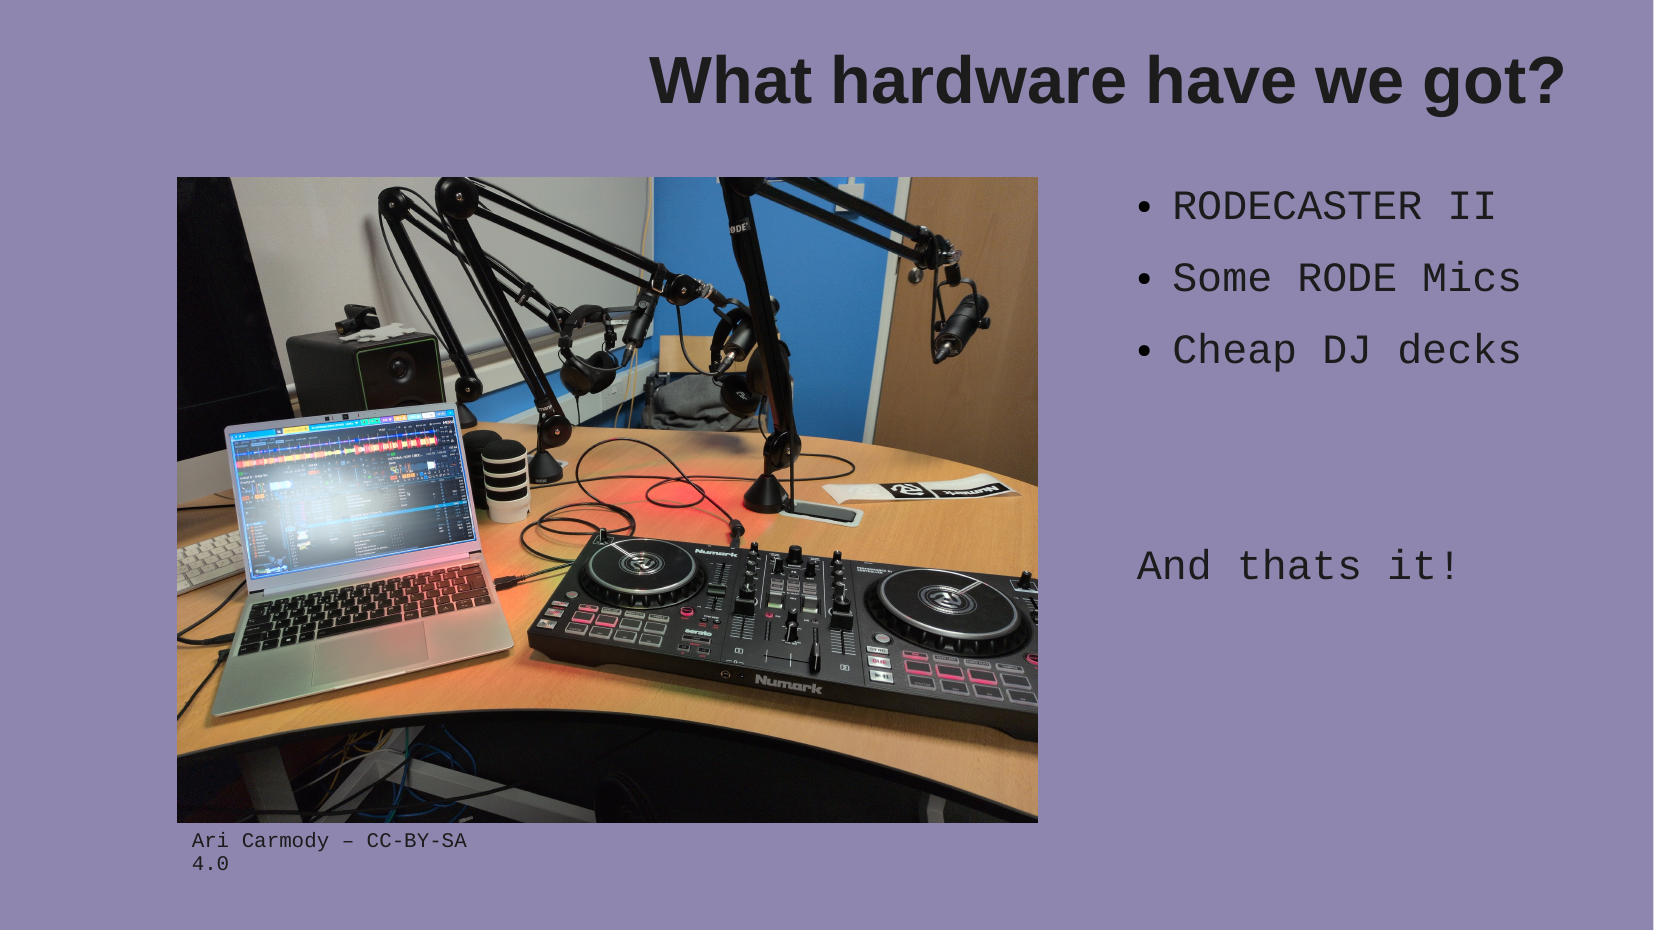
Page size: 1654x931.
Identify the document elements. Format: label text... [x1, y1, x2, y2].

text_box Ari Carmody – CC-BY-SA 4.0 [177, 822, 532, 861]
text_box RODECASTER II Some RODE Mics Cheap DJ decks And thats it! [1122, 177, 1595, 650]
title What hardware have we got? [649, 43, 1625, 119]
picture [177, 177, 1038, 823]
